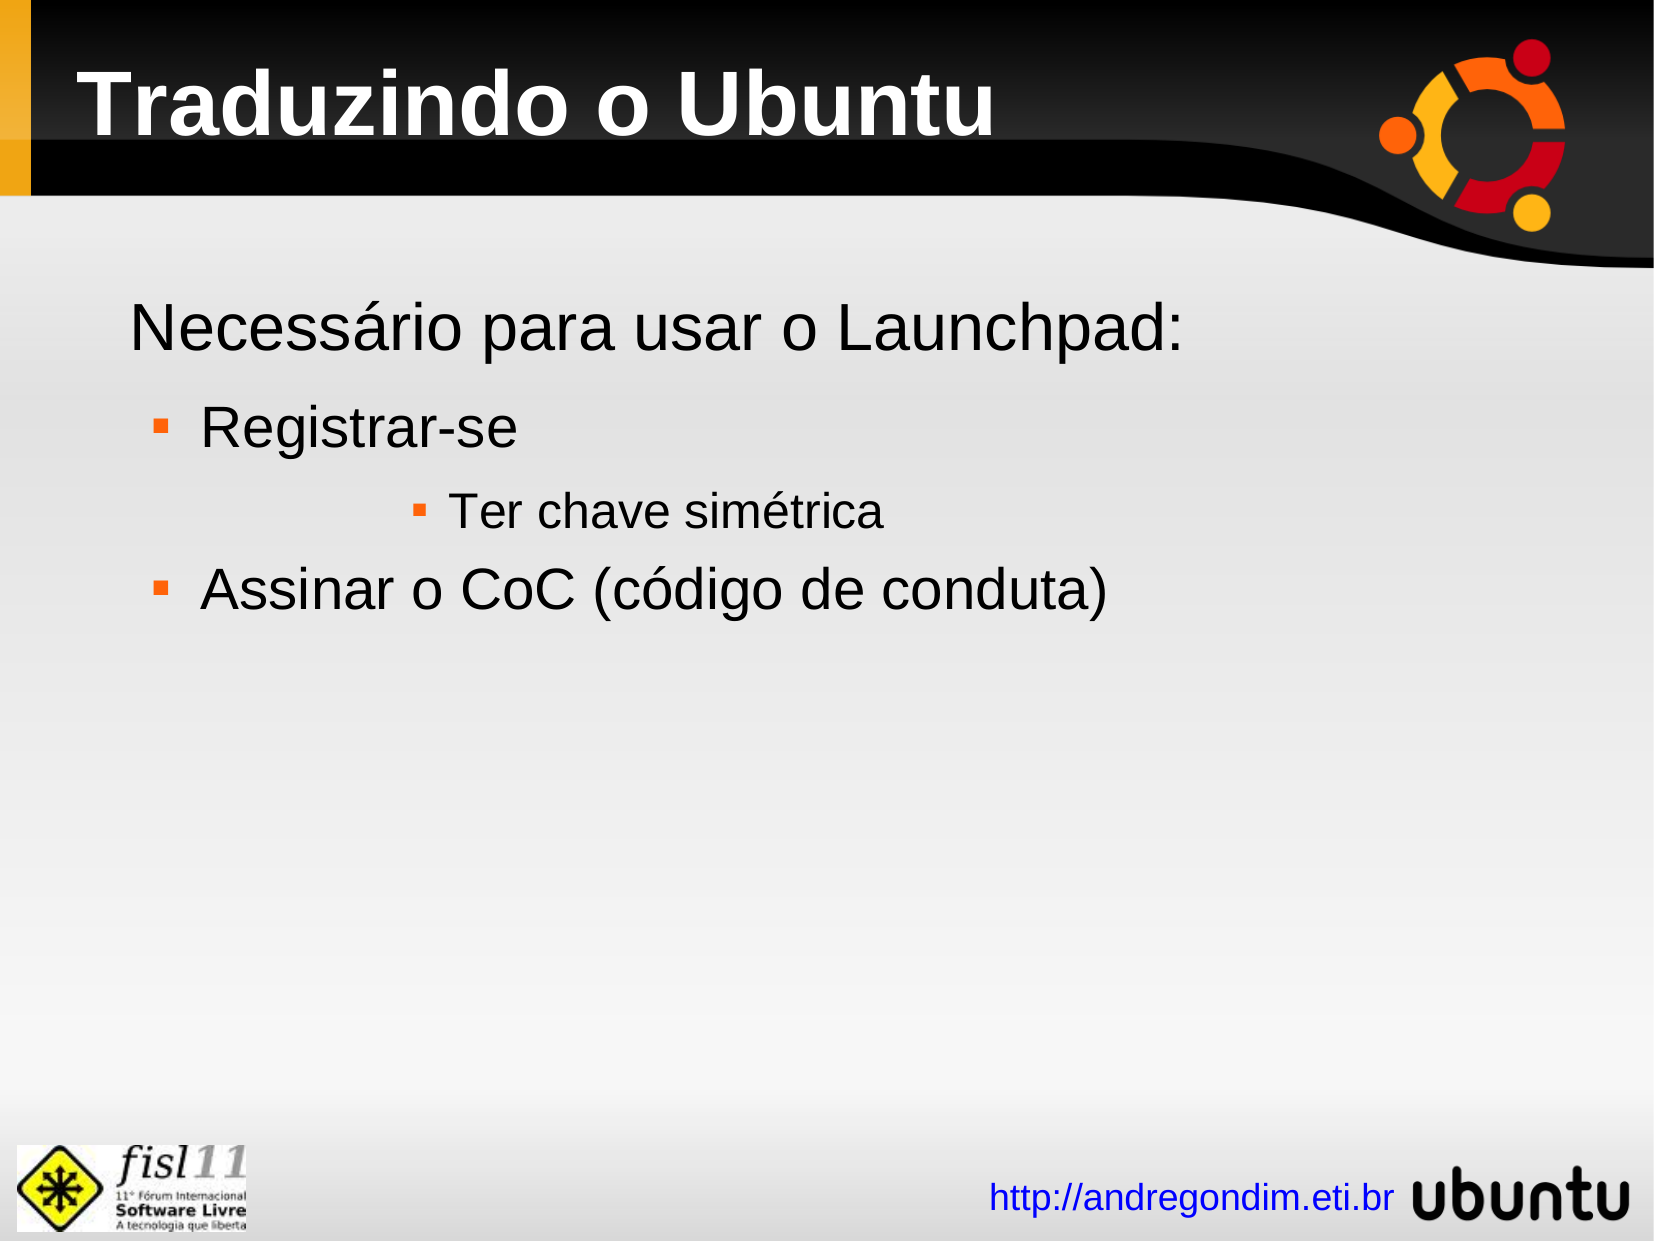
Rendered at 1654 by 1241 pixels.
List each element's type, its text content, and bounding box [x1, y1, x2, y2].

picture [0, 0, 1654, 1241]
title Traduzindo o Ubuntu [76, 0, 1565, 208]
list Necessário para usar o Launchpad: Registrar-se Ter chave simétrica Assinar o CoC (código de conduta) [59, 290, 1571, 1093]
